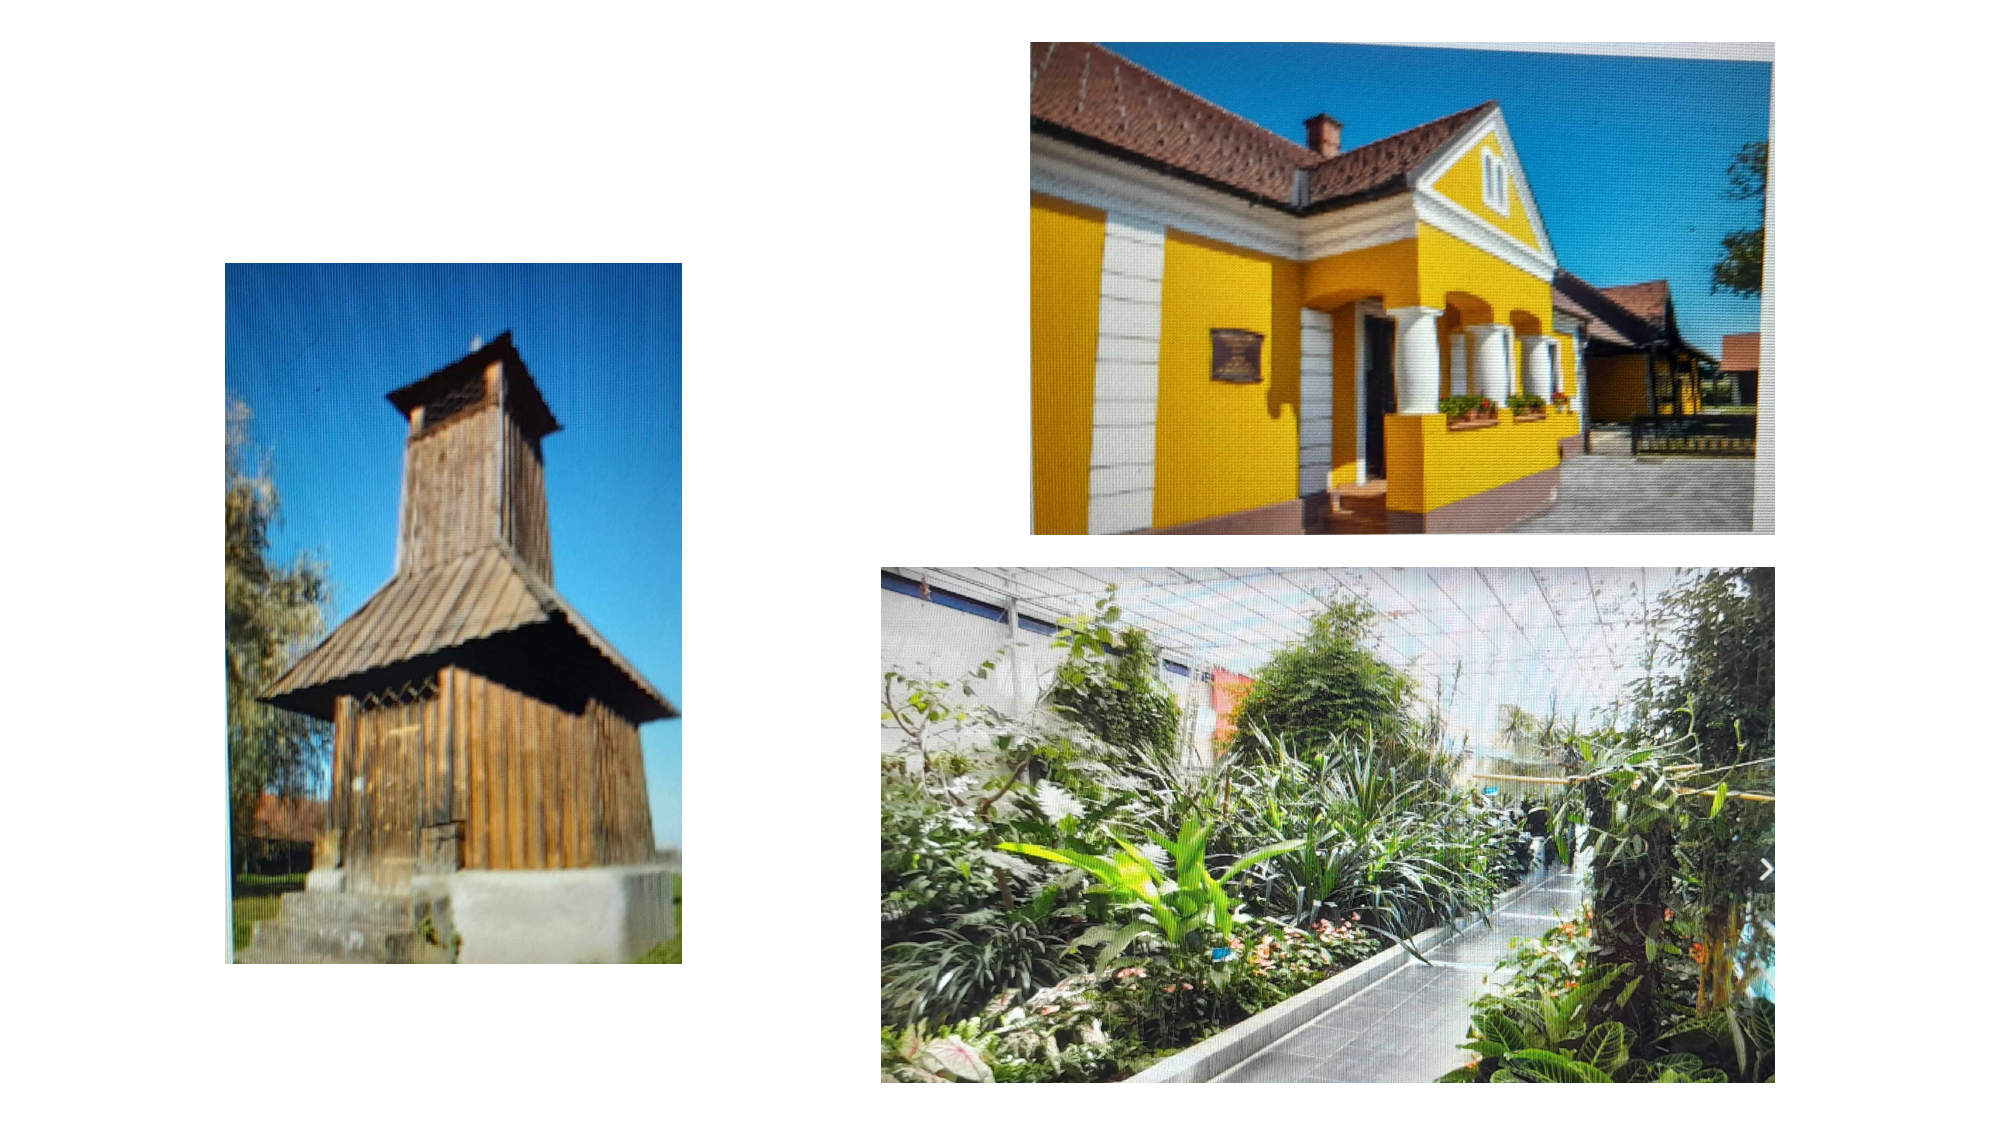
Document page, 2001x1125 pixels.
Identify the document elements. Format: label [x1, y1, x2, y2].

picture [881, 567, 1775, 1083]
picture [225, 263, 682, 964]
picture [1030, 42, 1775, 535]
